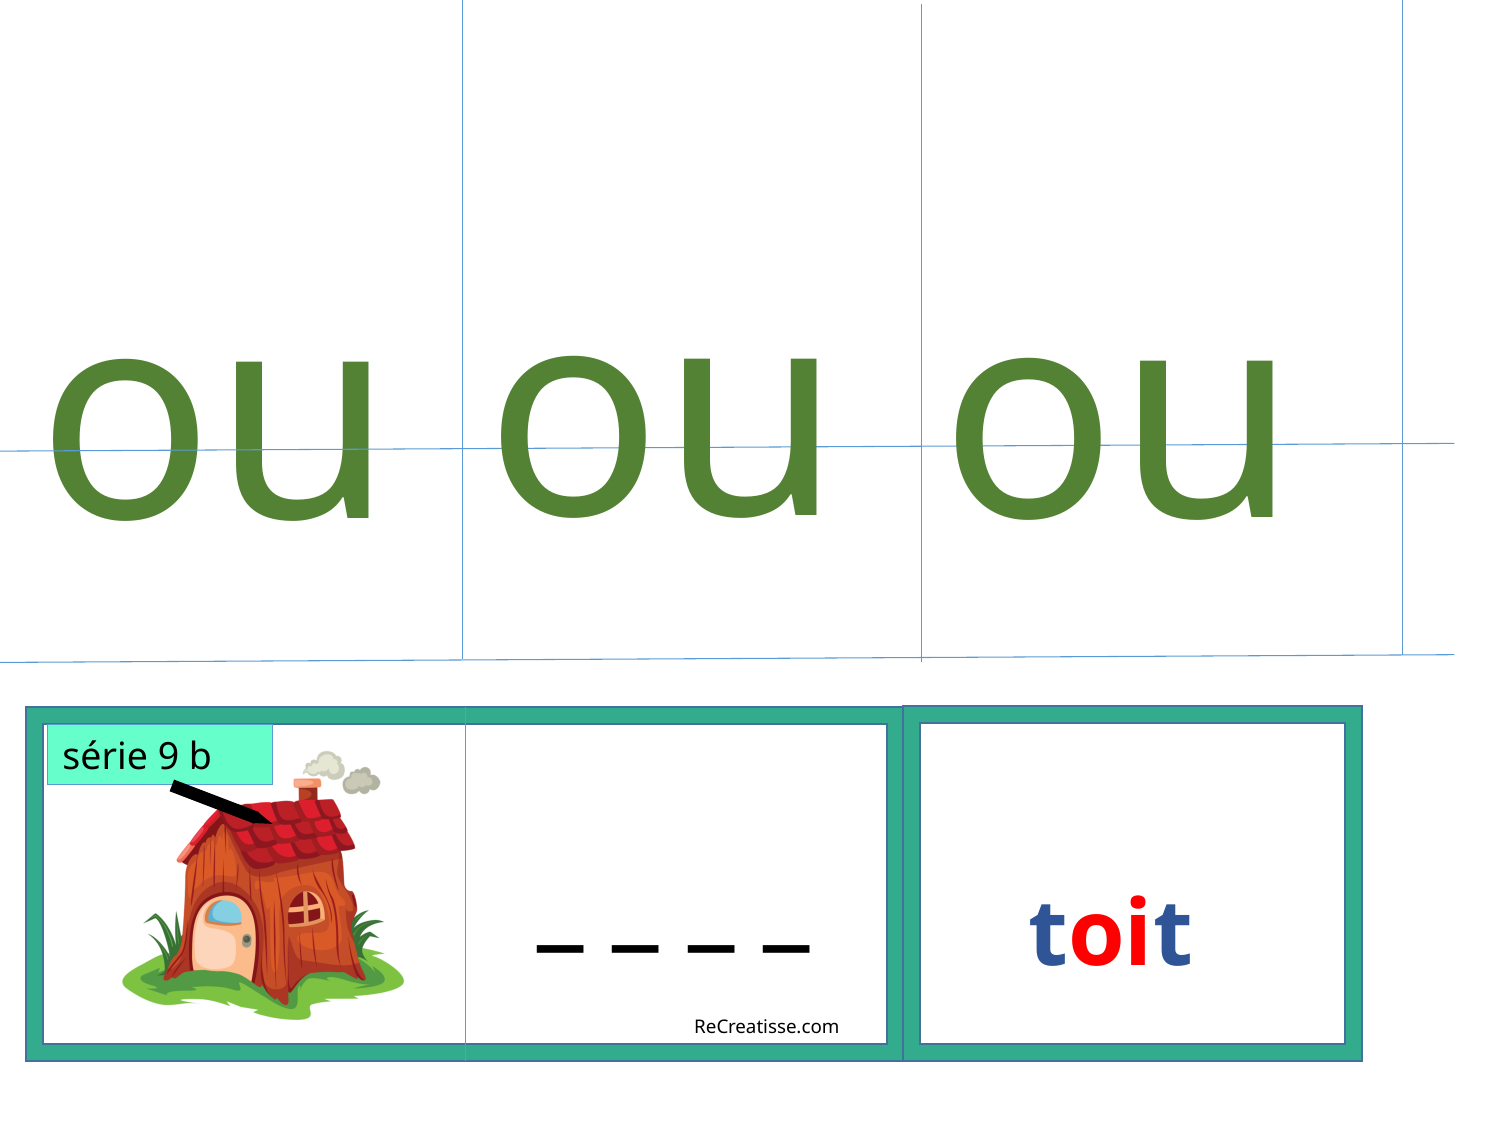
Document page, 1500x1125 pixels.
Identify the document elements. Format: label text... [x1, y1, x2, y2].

text_box ou [463, 220, 470, 448]
text_box ou [262, 450, 343, 500]
text_box ou [80, 380, 171, 450]
text_box ou [23, 220, 462, 450]
text_box _ _ _ _ [522, 815, 1140, 965]
text_box ou [470, 216, 923, 581]
text_box ou [80, 451, 171, 500]
text_box ReCreatisse.com [679, 1007, 888, 1045]
text_box toit [1014, 866, 1500, 991]
text_box ou [463, 450, 475, 585]
text_box ou [926, 218, 1378, 583]
text_box ou [23, 450, 462, 585]
picture [112, 747, 413, 1021]
text_box [26, 706, 1363, 1062]
text_box [466, 706, 1363, 866]
text_box série 9 b [47, 725, 272, 785]
